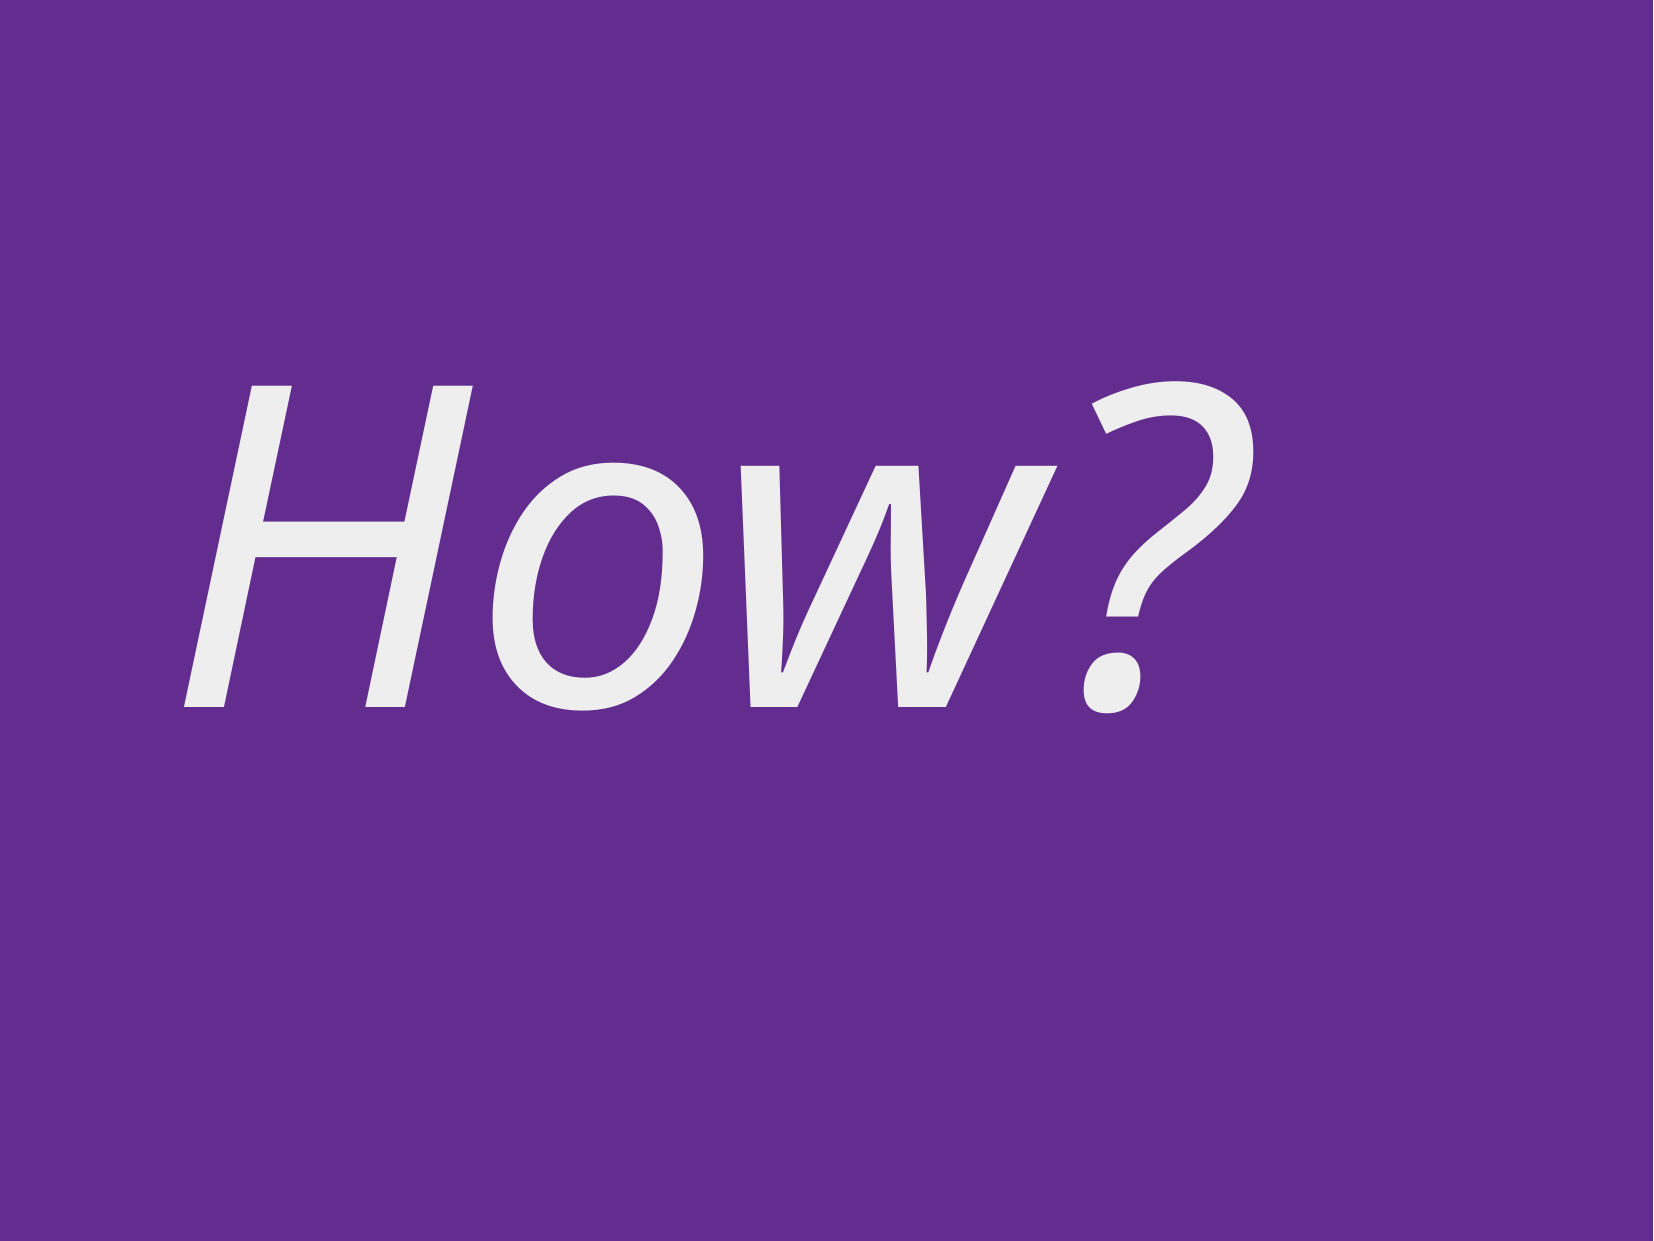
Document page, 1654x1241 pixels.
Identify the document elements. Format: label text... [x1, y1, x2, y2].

title How? [165, 167, 1571, 899]
